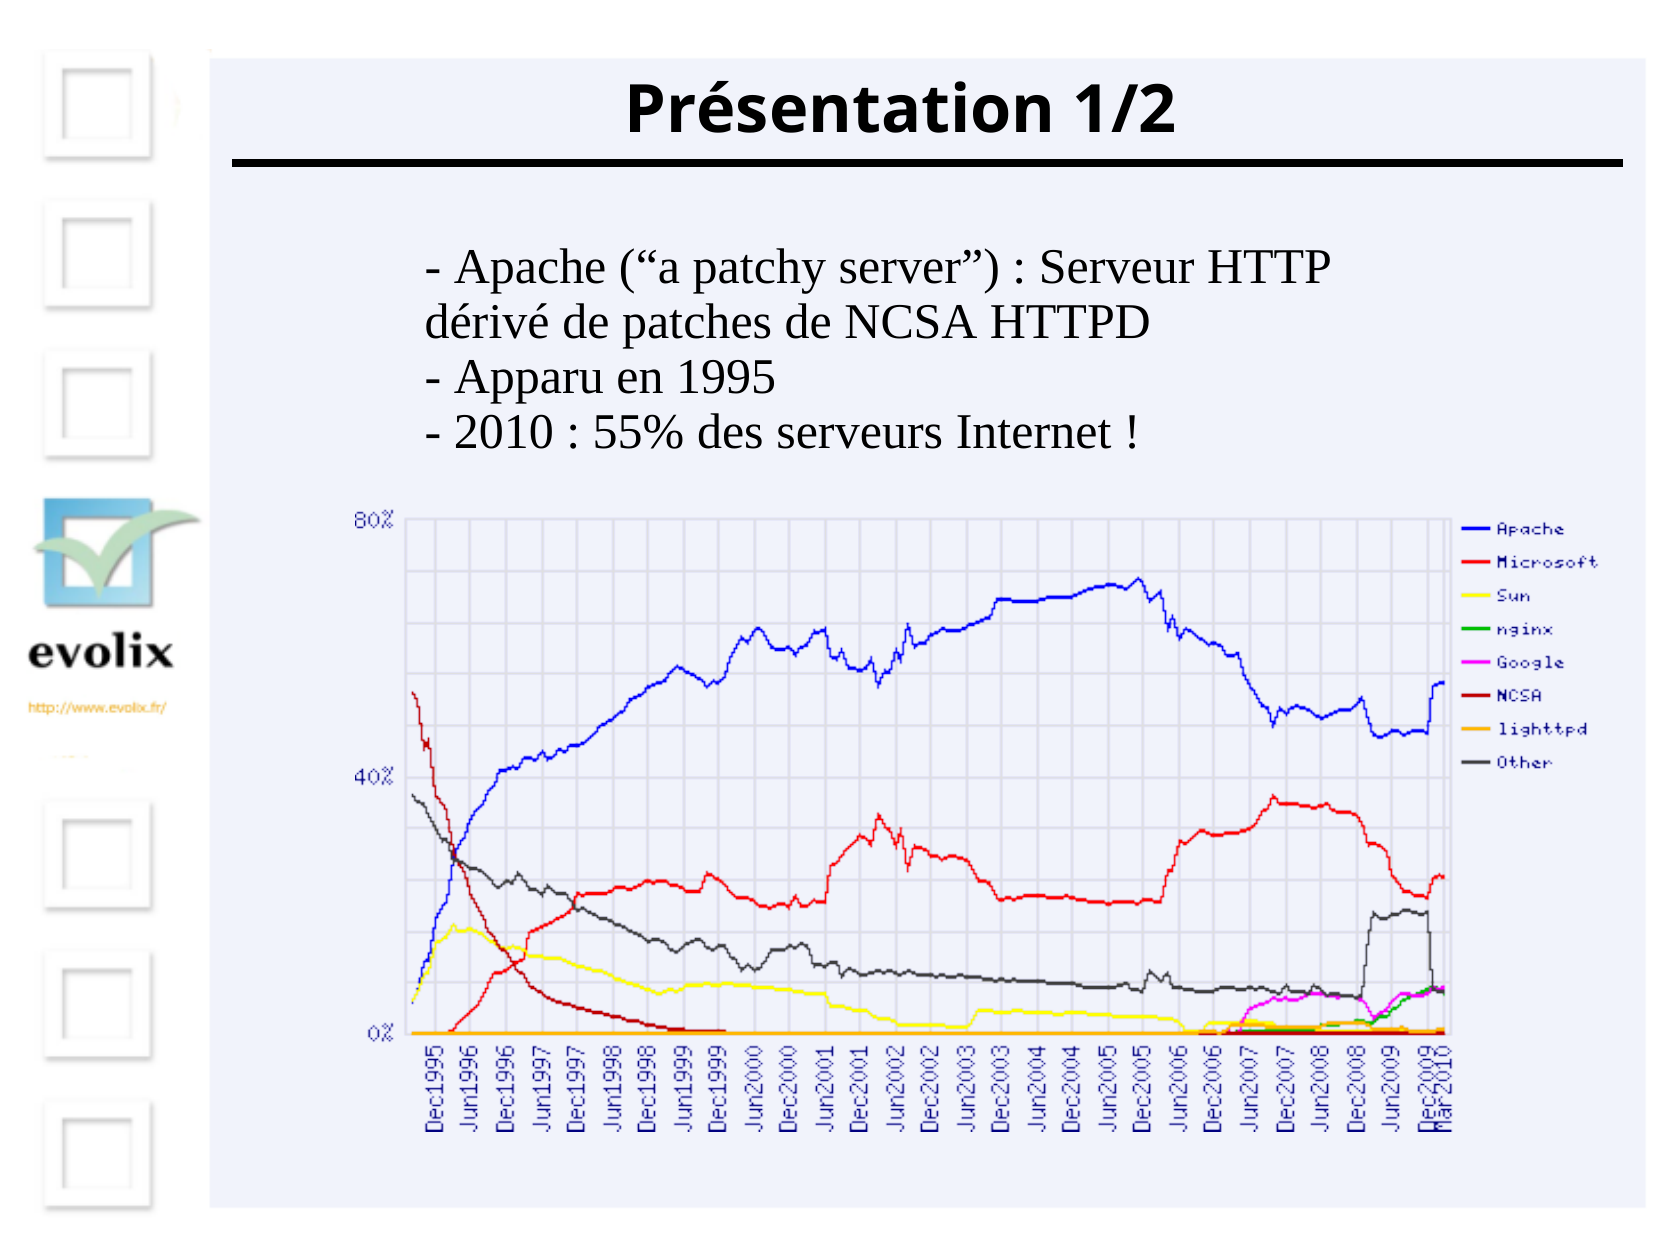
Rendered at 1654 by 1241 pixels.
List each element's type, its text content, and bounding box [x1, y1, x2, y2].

title Présentation 1/2 [413, 17, 1388, 121]
subtitle - Apache (“a patchy server”) : Serveur HTTP dérivé de patches de NCSA HTTPD - Apparu en 1995 - 2010 : 55% des serveurs Internet ! [349, 121, 1443, 948]
picture [0, 49, 1654, 1218]
